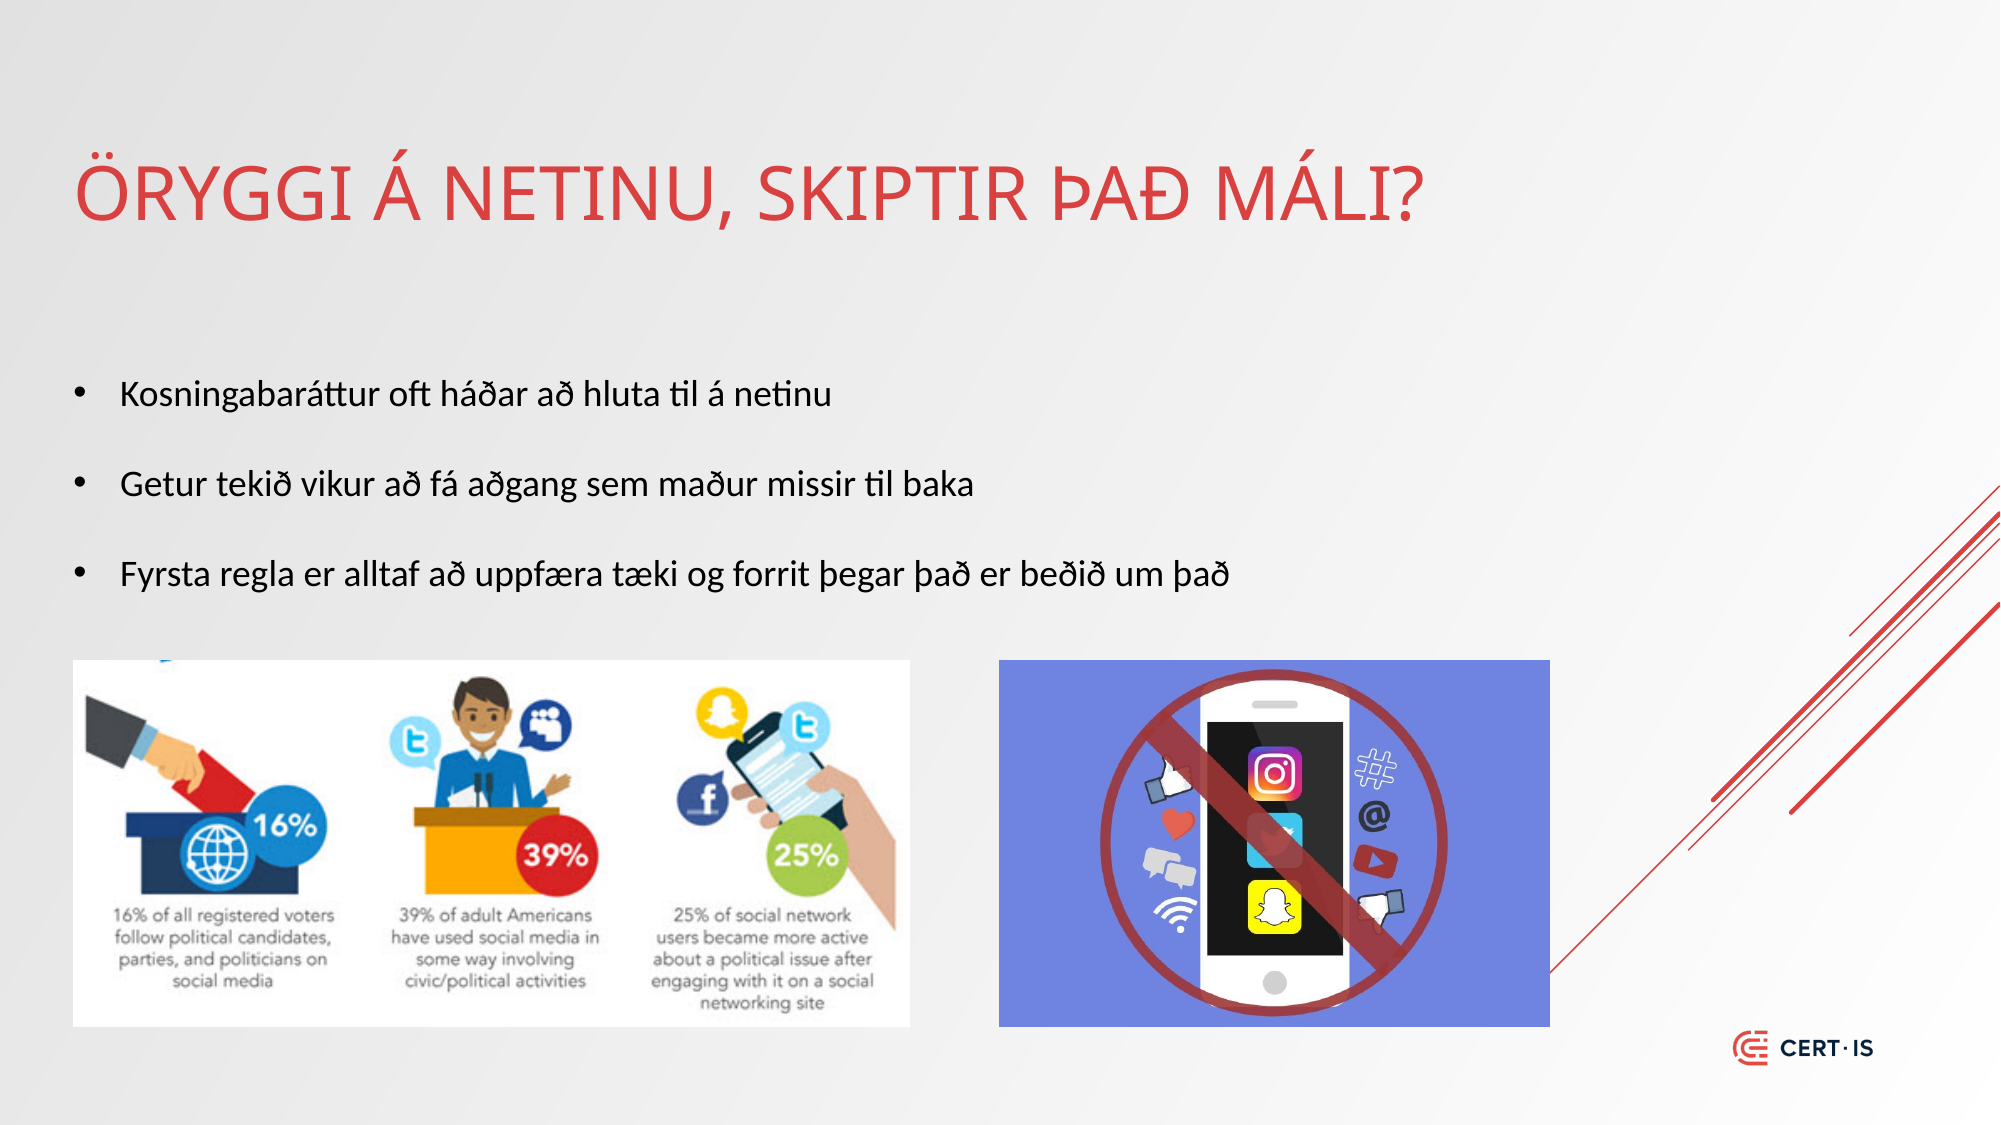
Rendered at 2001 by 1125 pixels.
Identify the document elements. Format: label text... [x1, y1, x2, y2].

text_box Kosningabaráttur oft háðar að hluta til á netinu Getur tekið vikur að fá aðgang sem maður missir til baka Fyrsta regla er alltaf að uppfæra tæki og forrit þegar það er beðið um það [58, 316, 1324, 592]
picture [73, 660, 910, 1027]
picture [999, 660, 1550, 1027]
title Öryggi á netinu, skiptir það máli? [58, 67, 1459, 315]
